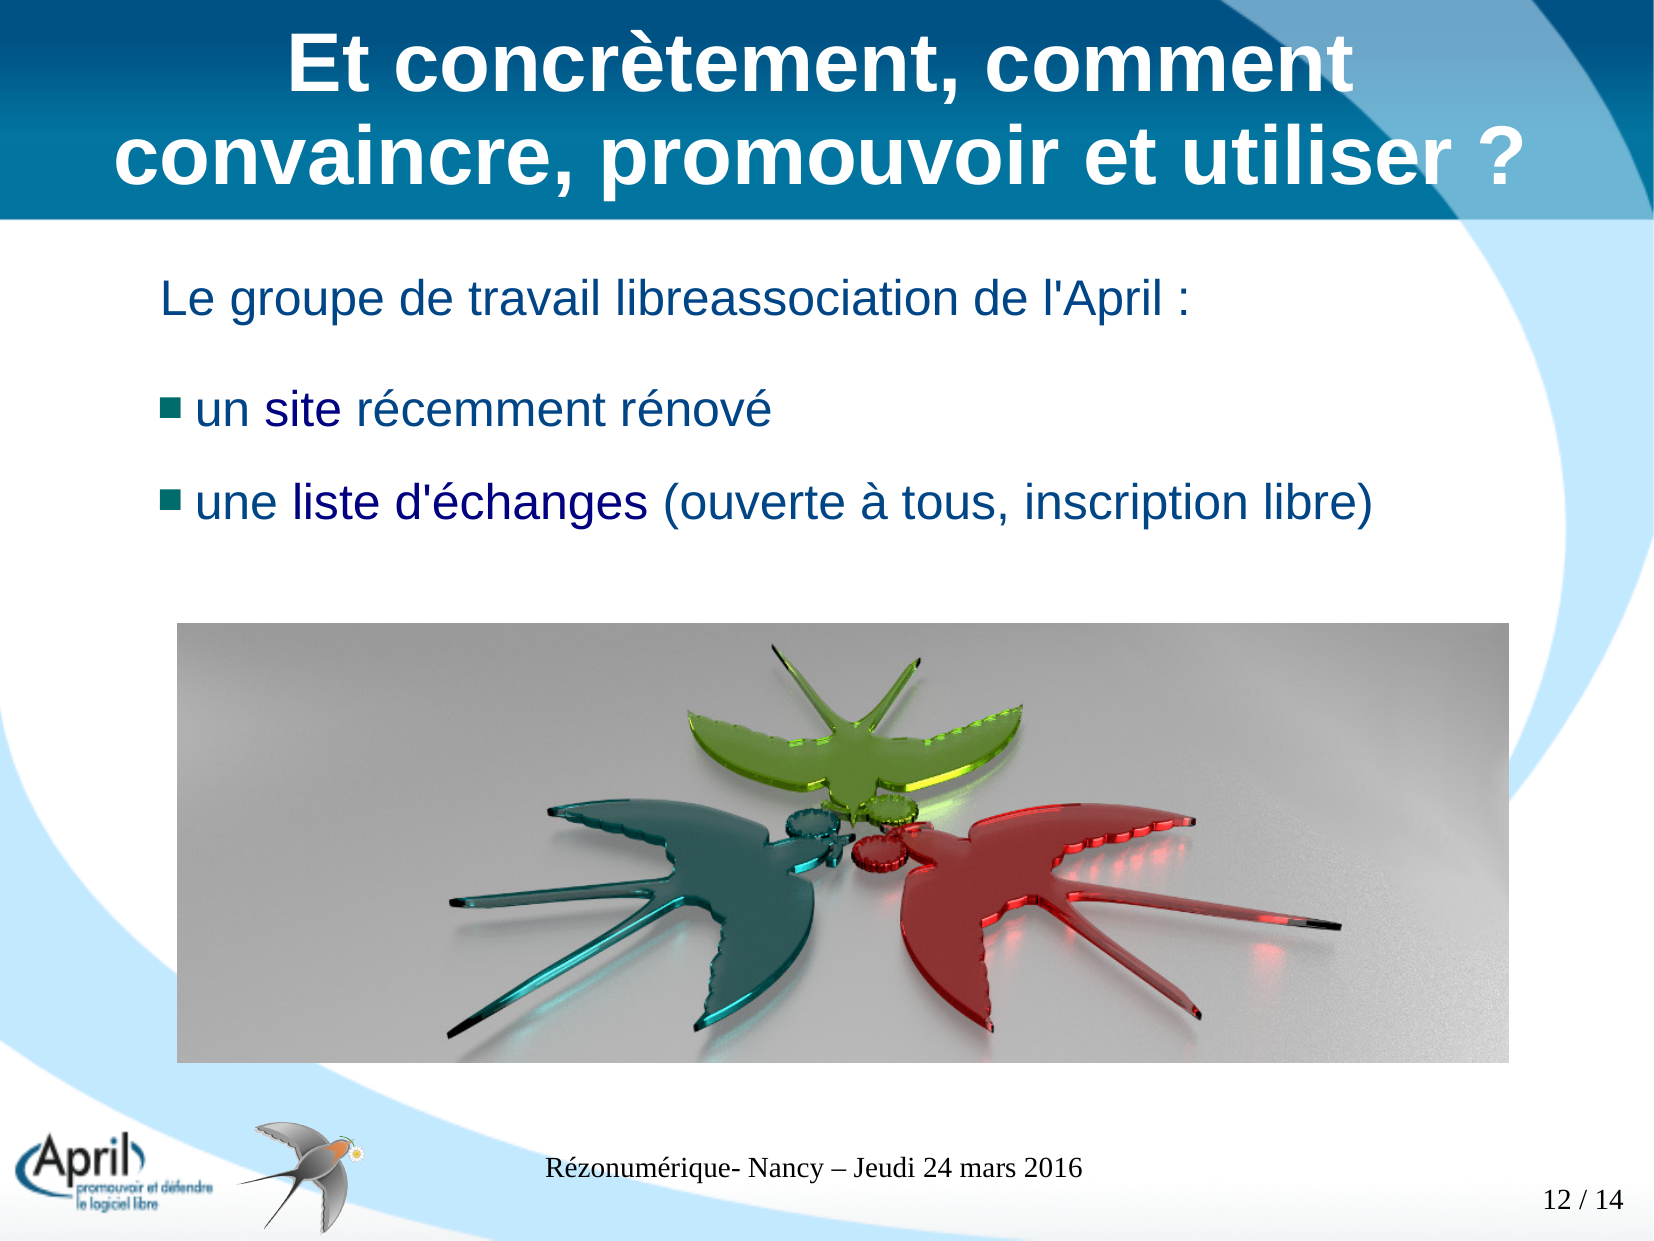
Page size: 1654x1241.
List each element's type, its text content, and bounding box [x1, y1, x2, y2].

picture [0, 0, 1654, 1241]
text_box Le groupe de travail libreassociation de l'April : un site récemment rénové une liste d'échanges (ouverte à tous, inscription libre) [145, 206, 1536, 766]
title Et concrètement, comment convaincre, promouvoir et utiliser ? [76, 5, 1565, 213]
